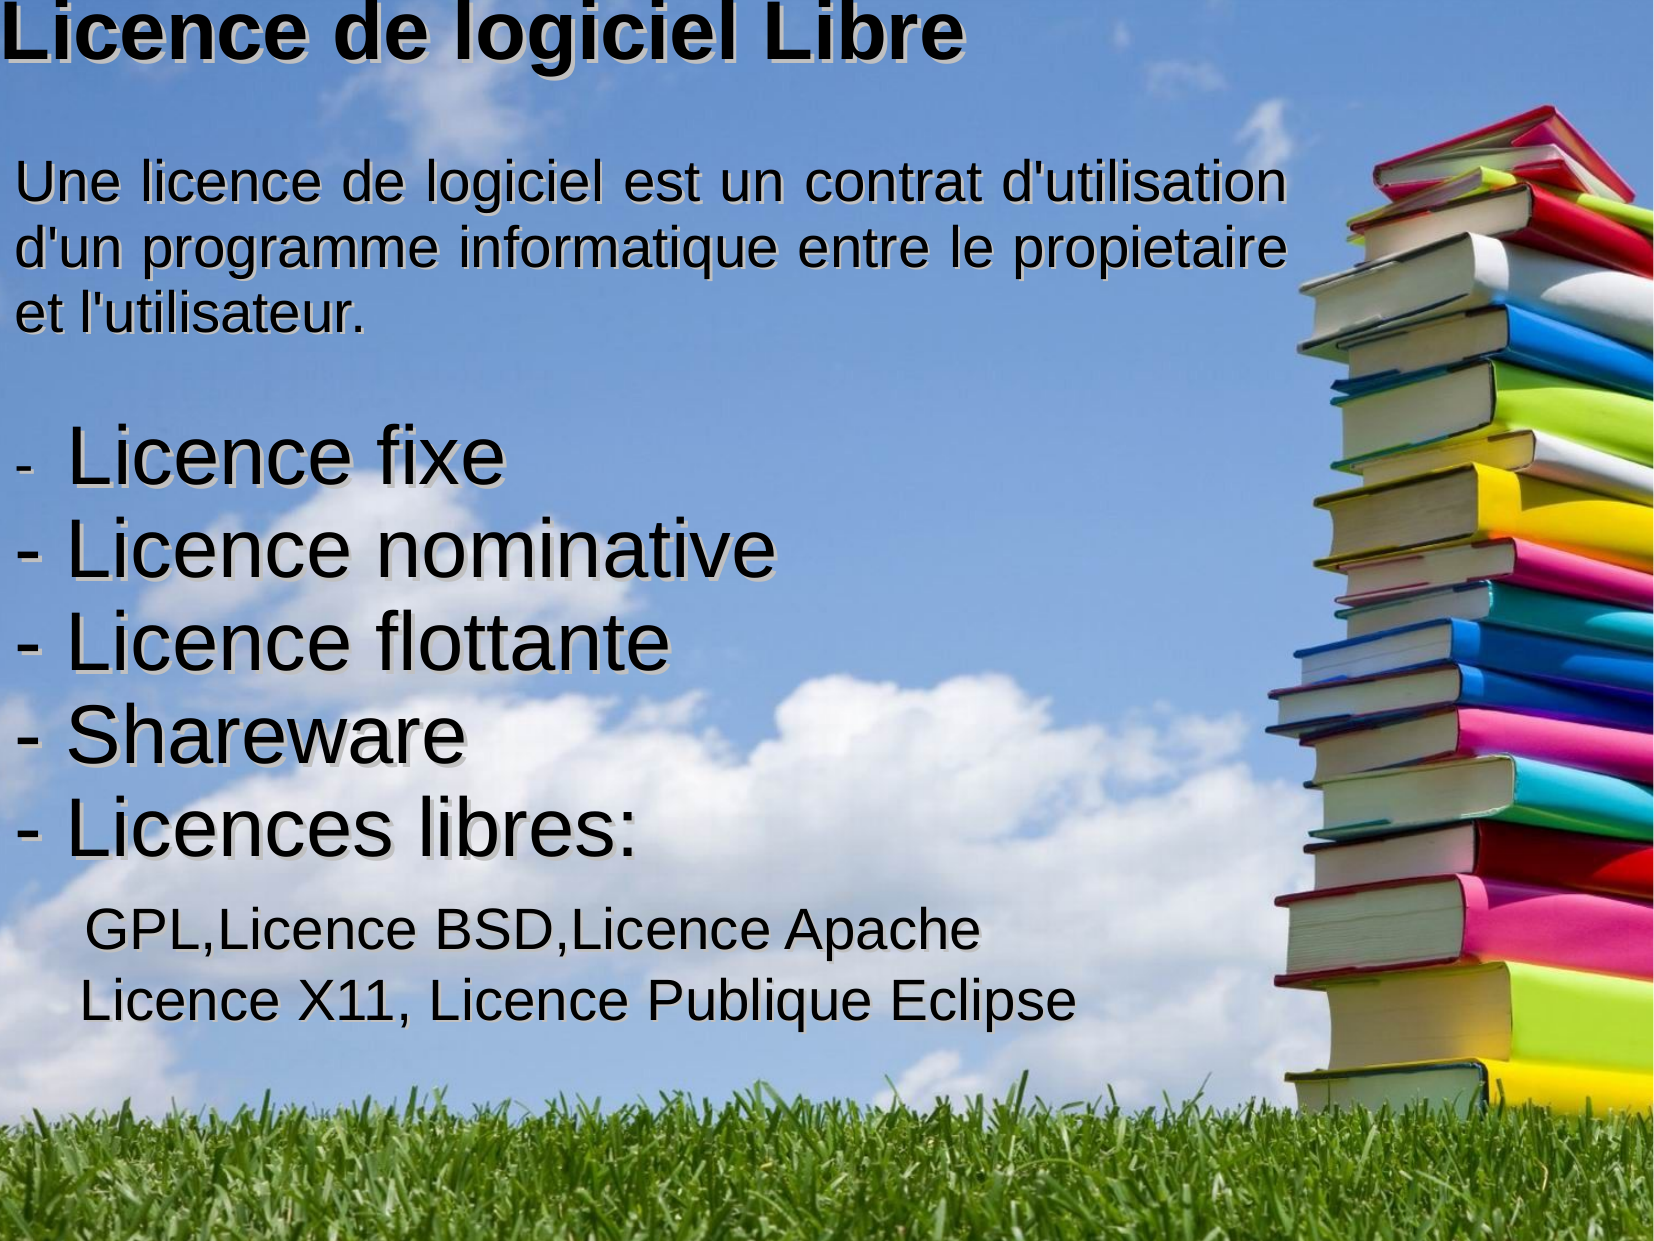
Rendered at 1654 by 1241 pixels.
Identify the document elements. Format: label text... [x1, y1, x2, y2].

text_box Licence de logiciel Libre [0, 0, 1216, 85]
picture [0, 0, 1654, 1241]
text_box Une licence de logiciel est un contrat d'utilisation d'un programme informatique entre le propietaire et l'utilisateur. - Licence fixe - Licence nominative - Licence flottante - Shareware - Licences libres: GPL,Licence BSD,Licence Apache Licence X11, Licence Publique Eclipse [0, 141, 1306, 1241]
